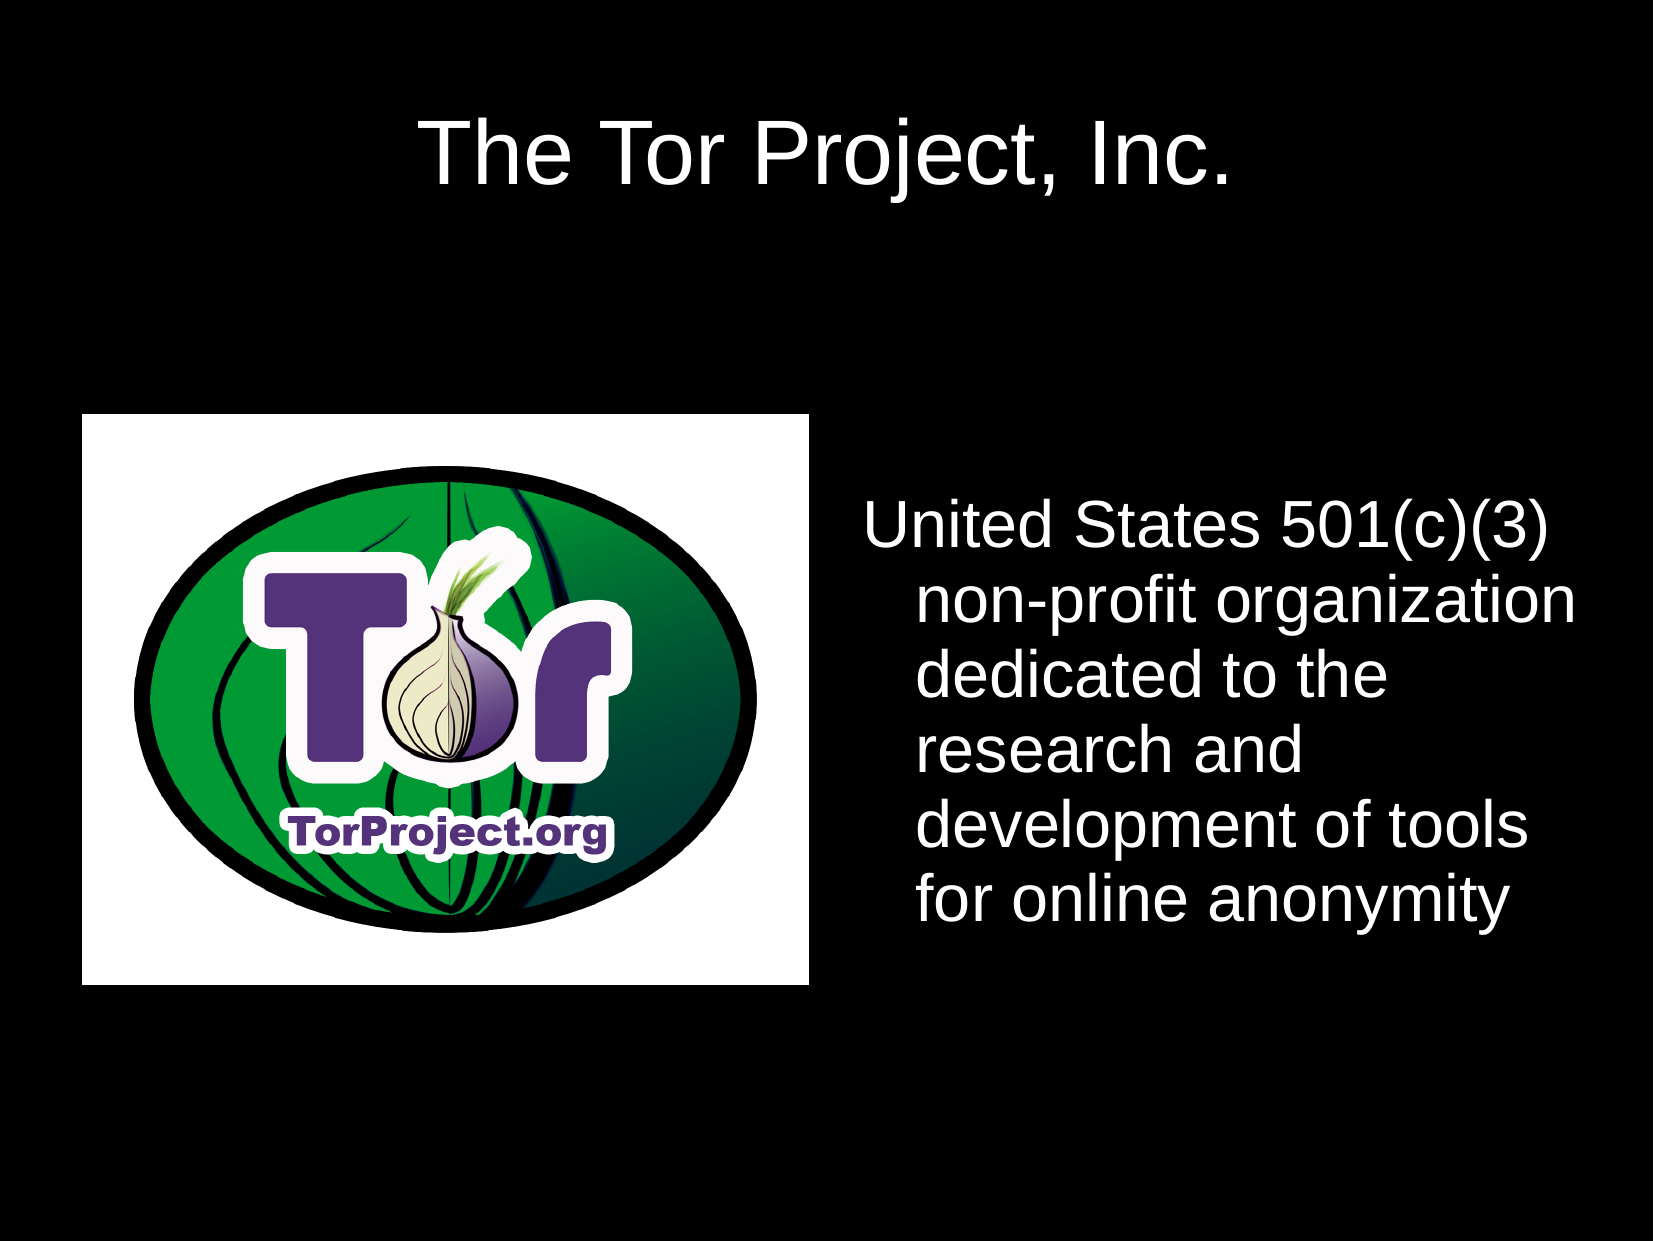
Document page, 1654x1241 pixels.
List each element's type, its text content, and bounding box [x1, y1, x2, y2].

picture [82, 414, 809, 985]
title The Tor Project, Inc. [82, 49, 1571, 257]
list United States 501(c)(3) non-profit organization dedicated to the research and development of tools for online anonymity [844, 487, 1613, 986]
